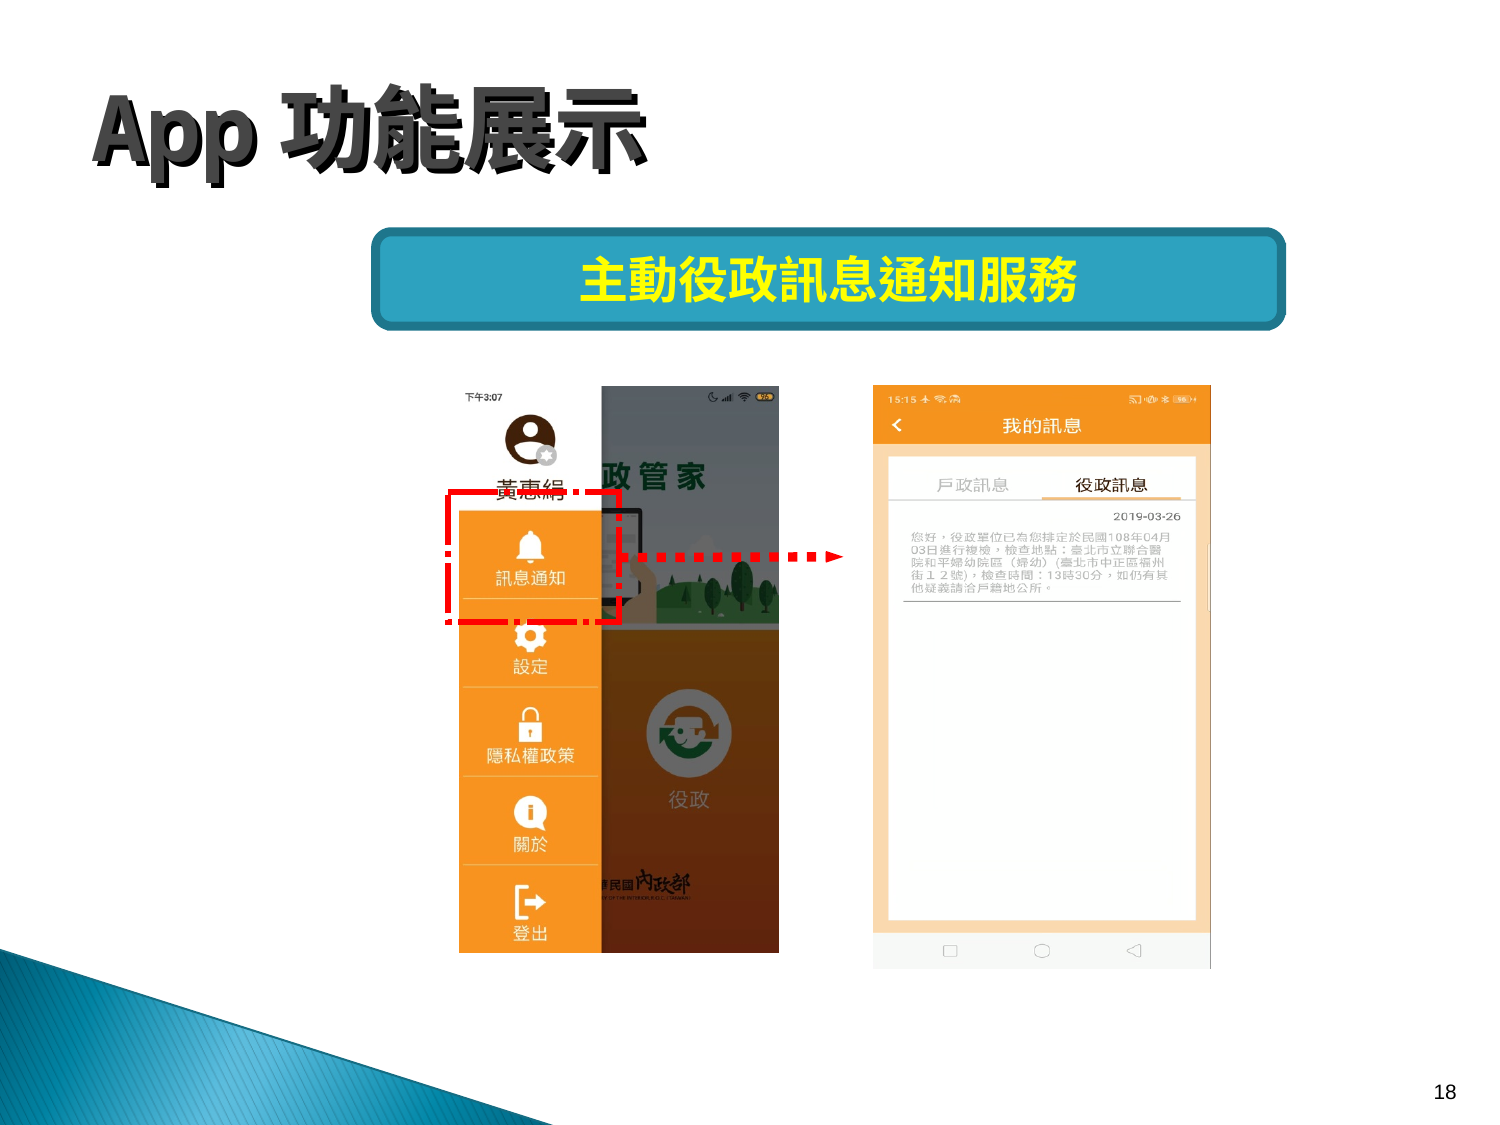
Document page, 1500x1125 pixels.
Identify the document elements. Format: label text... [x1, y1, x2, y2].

text_box [1418, 1051, 1479, 1112]
text_box 主動役政訊息通知服務 [375, 231, 1282, 327]
title App功能展示 [76, 31, 1427, 219]
text_box (暫定) [748, 544, 873, 605]
picture [873, 385, 1211, 969]
picture [459, 386, 779, 953]
